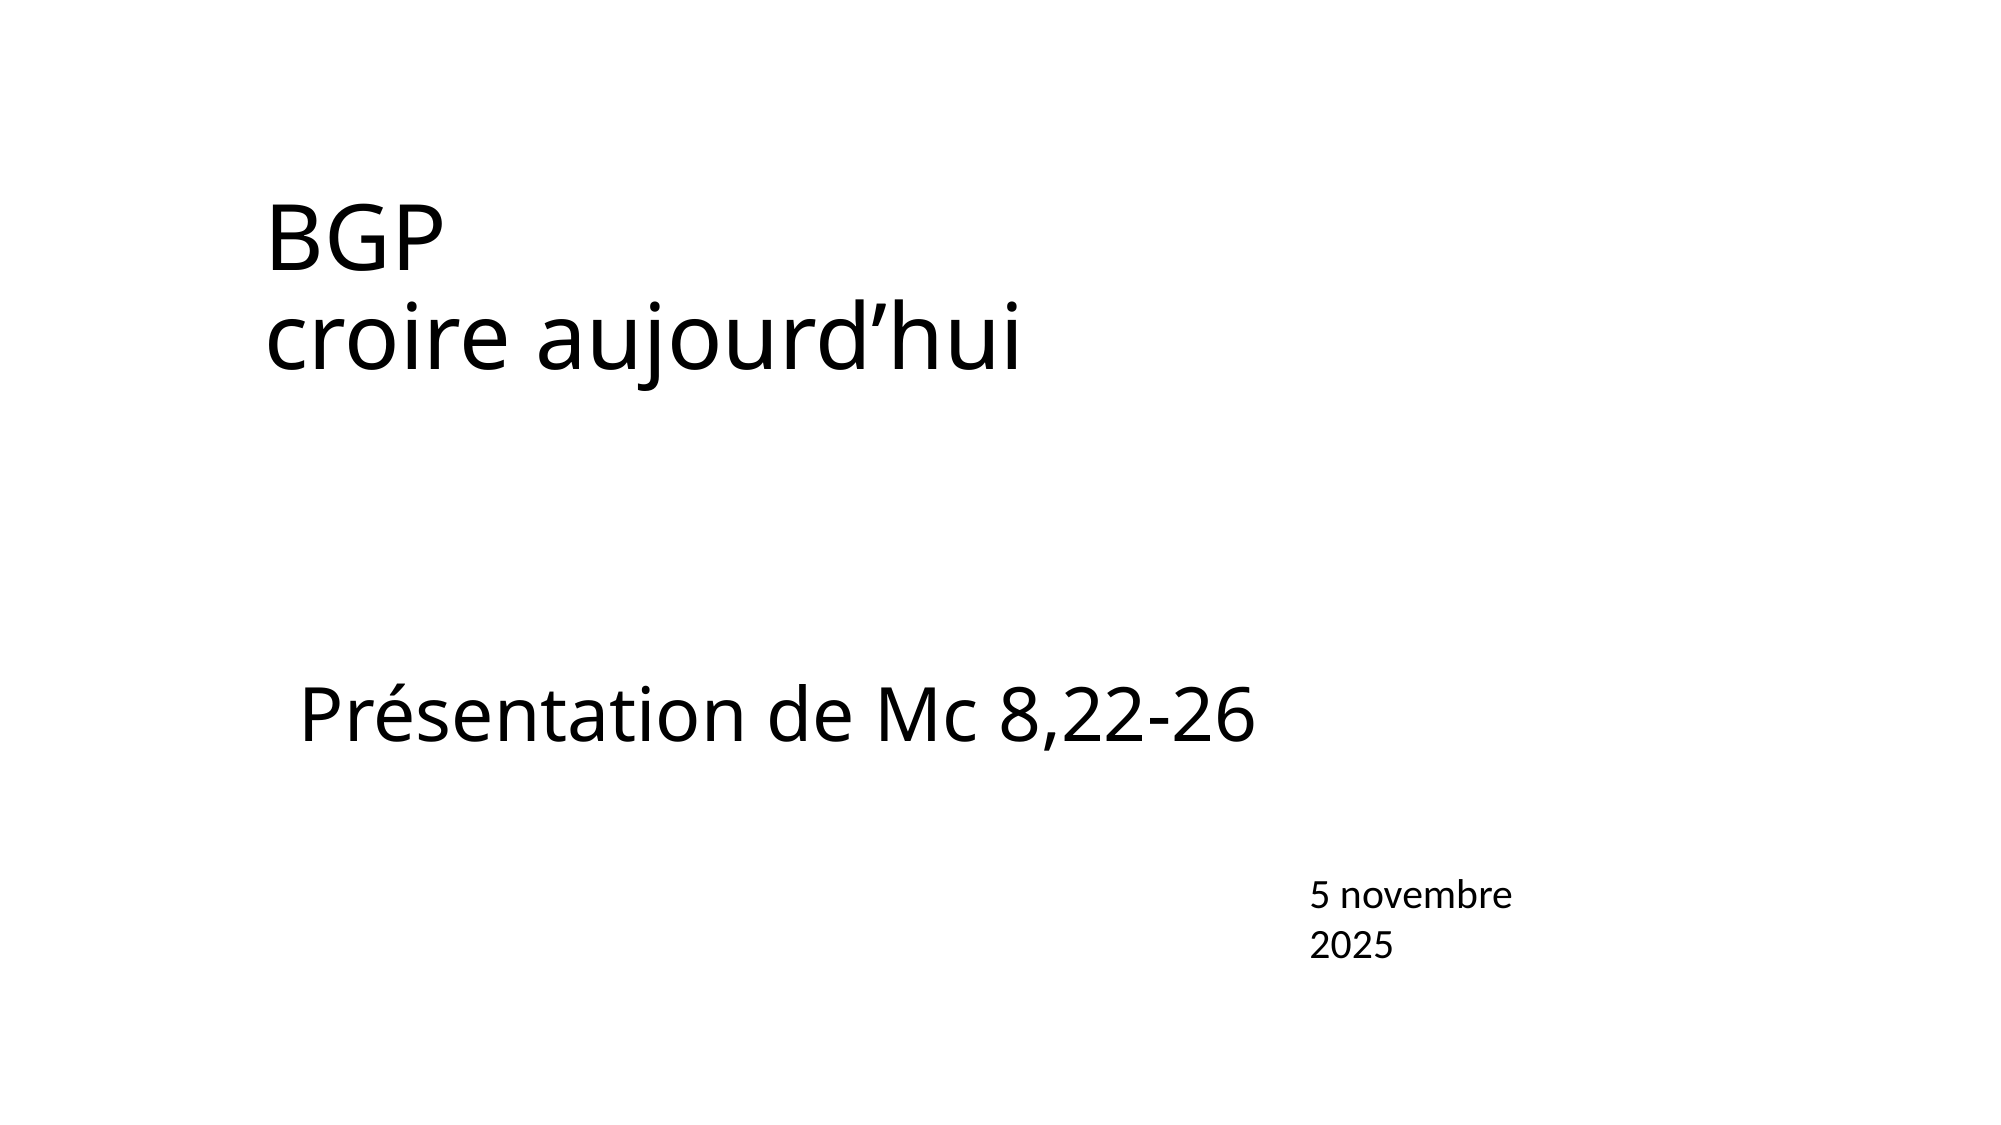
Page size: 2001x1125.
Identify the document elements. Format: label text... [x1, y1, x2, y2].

text_box 5 novembre 2025 [1294, 859, 1623, 975]
subtitle Présentation de Mc 8,22-26 [283, 669, 1750, 786]
title BGP croire aujourd’hui [249, 184, 1750, 576]
